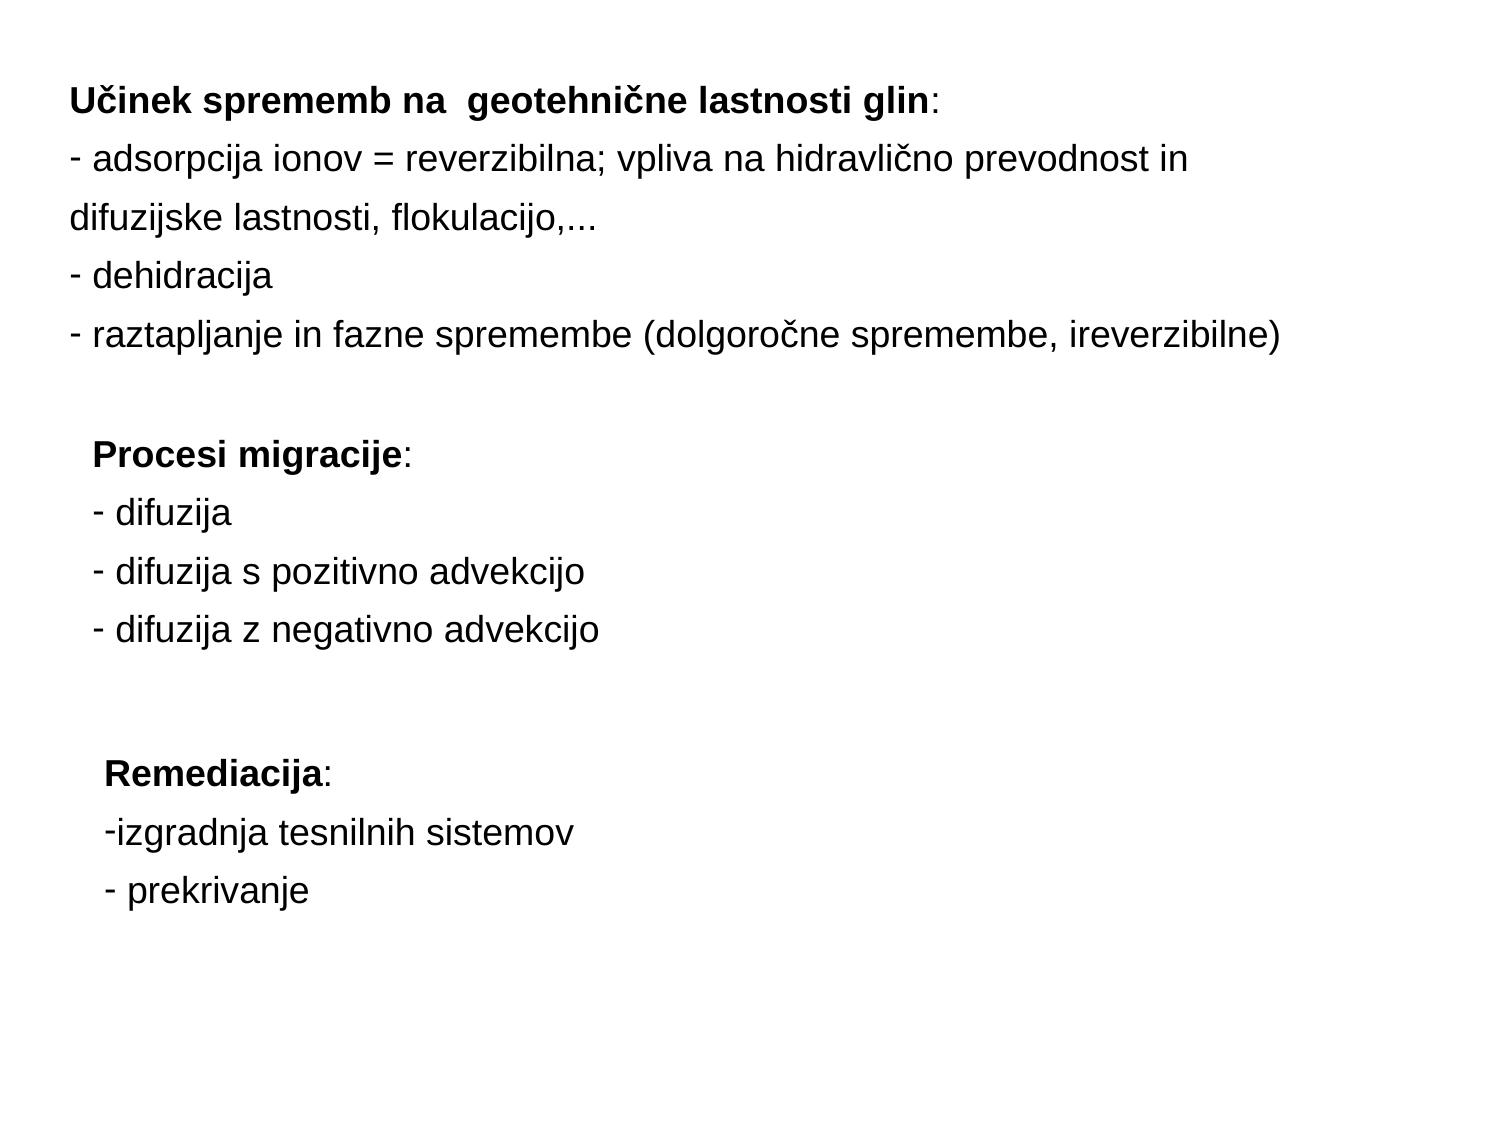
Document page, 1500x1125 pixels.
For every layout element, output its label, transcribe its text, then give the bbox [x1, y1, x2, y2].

text_box Učinek sprememb na geotehnične lastnosti glin: adsorpcija ionov = reverzibilna; vpliva na hidravlično prevodnost in difuzijske lastnosti, flokulacijo,... dehidracija raztapljanje in fazne spremembe (dolgoročne spremembe, ireverzibilne) [54, 54, 1297, 363]
text_box Procesi migracije: difuzija difuzija s pozitivno advekcijo difuzija z negativno advekcijo [77, 408, 615, 659]
text_box Remediacija: izgradnja tesnilnih sistemov prekrivanje [89, 727, 589, 919]
